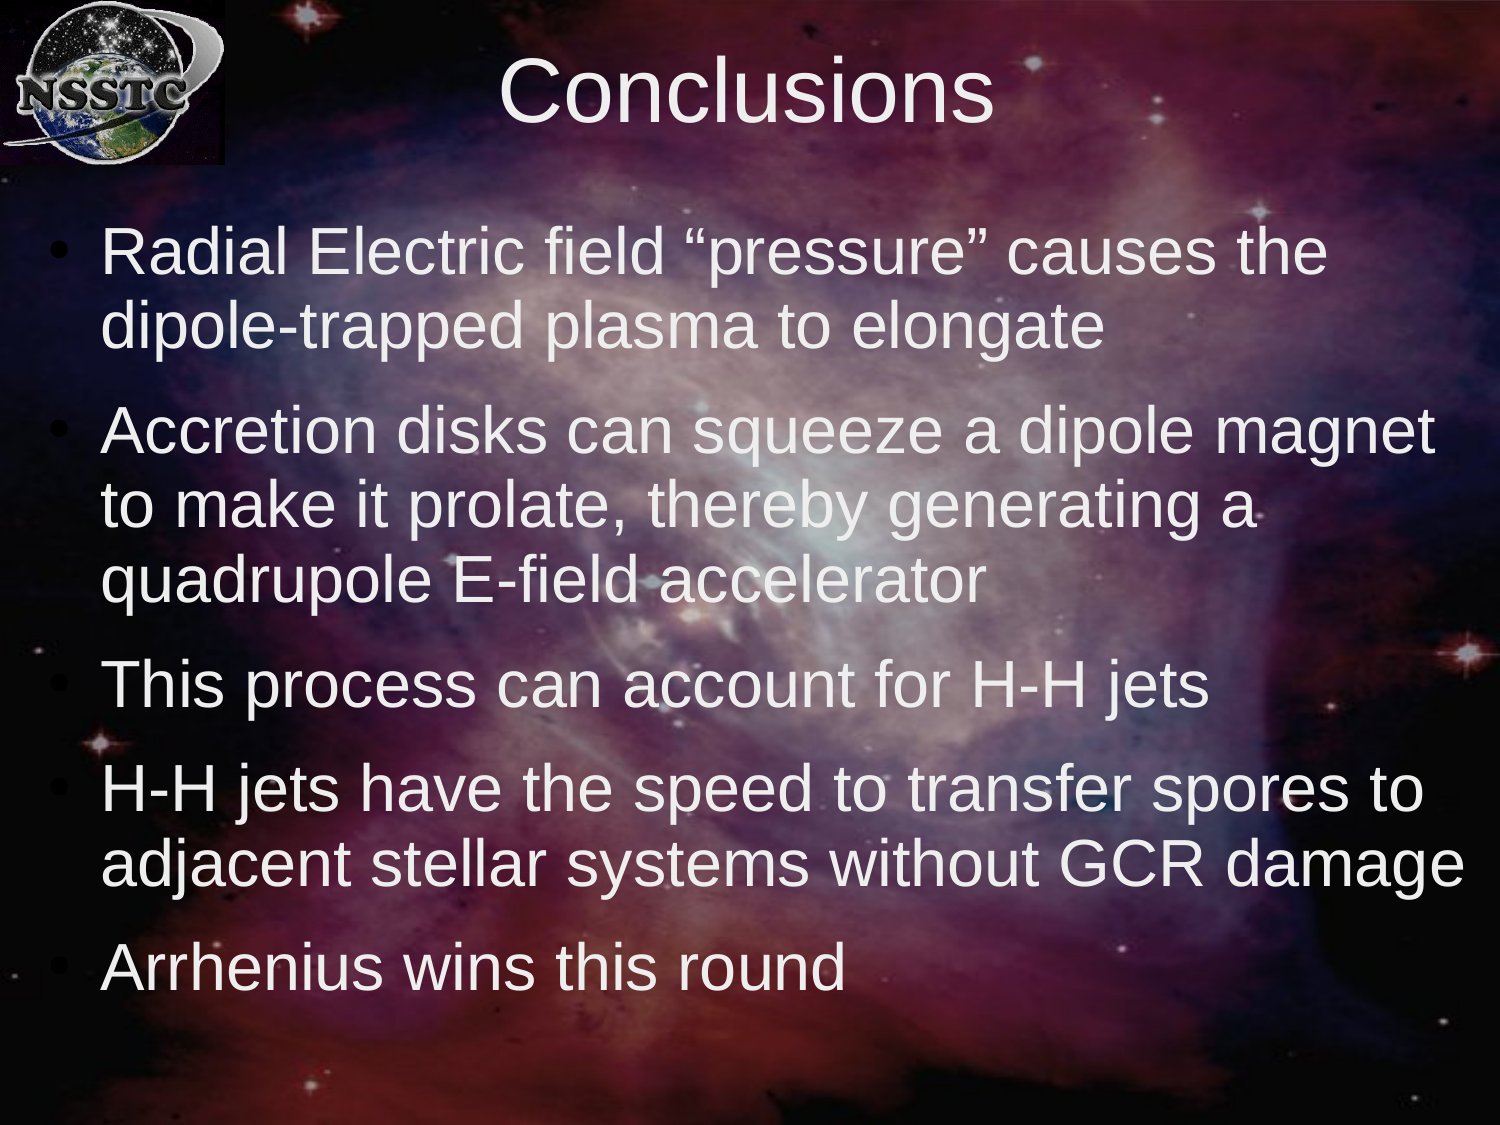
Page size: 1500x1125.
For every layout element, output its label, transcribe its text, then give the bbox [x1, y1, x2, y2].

picture [0, 0, 1500, 1125]
title Conclusions [112, 0, 1383, 190]
list Radial Electric field “pressure” causes the dipole-trapped plasma to elongate Accretion disks can squeeze a dipole magnet to make it prolate, thereby generating a quadrupole E-field accelerator This process can account for H-H jets H-H jets have the speed to transfer spores to adjacent stellar systems without GCR damage Arrhenius wins this round [29, 213, 1500, 1125]
